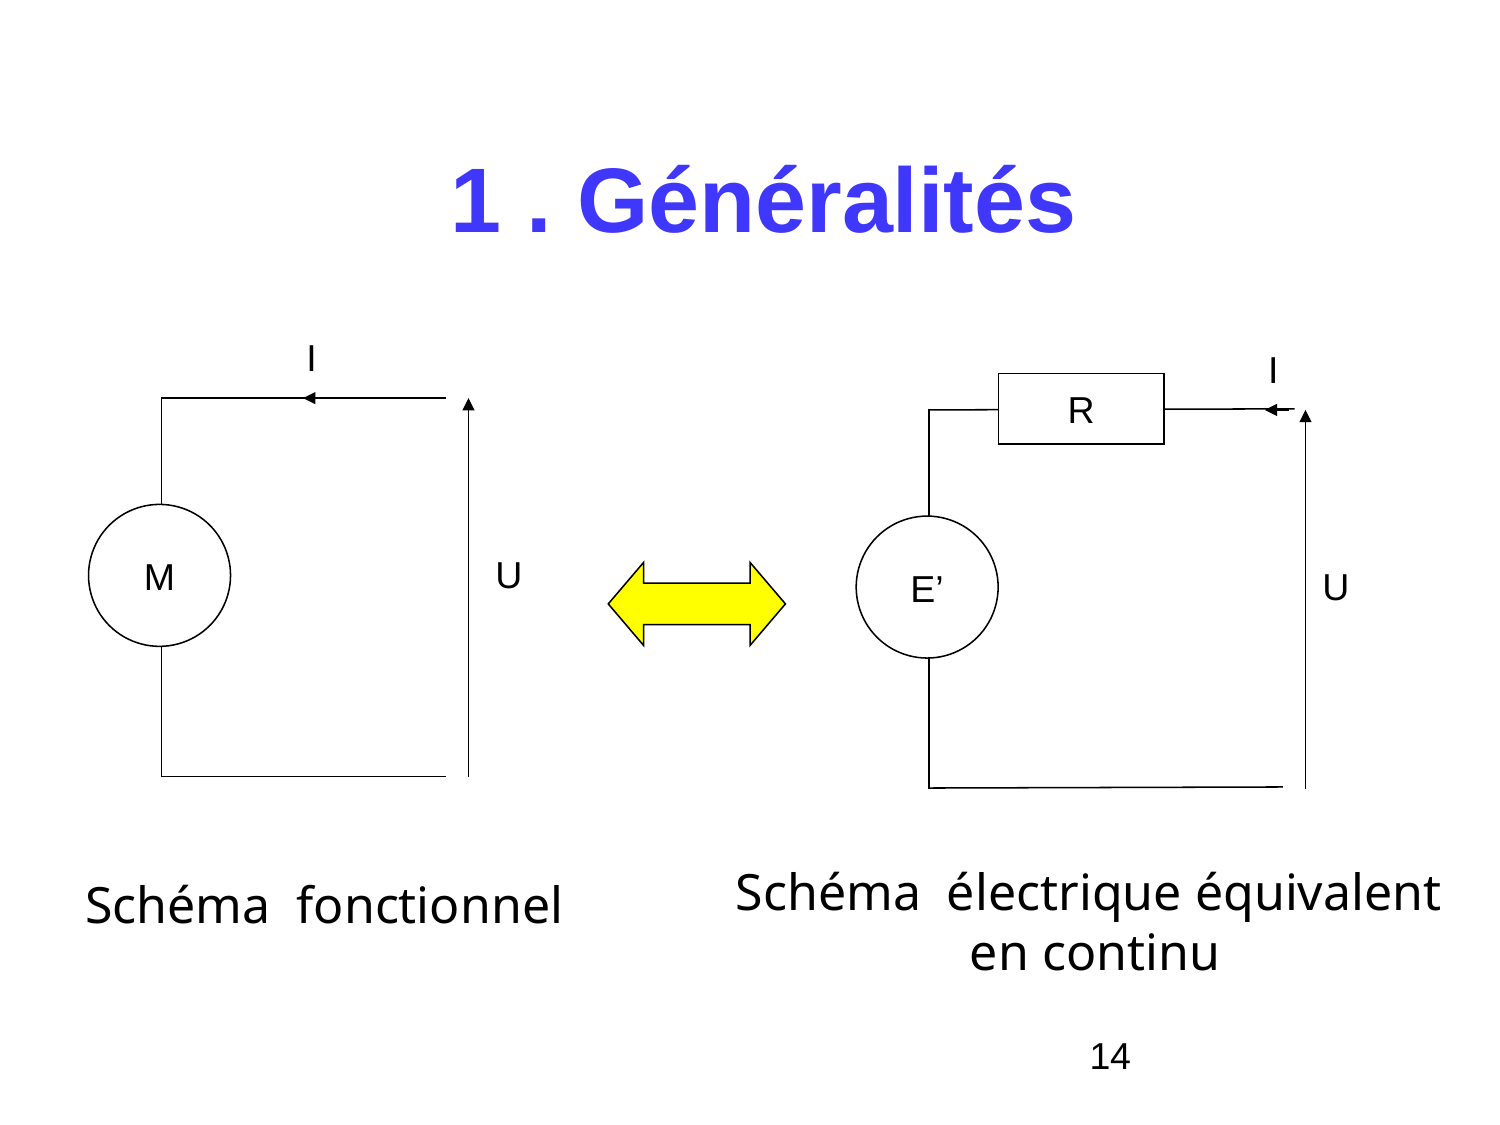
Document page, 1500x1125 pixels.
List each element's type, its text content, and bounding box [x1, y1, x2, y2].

text_box Schéma fonctionnel [70, 865, 579, 942]
text_box 1 . Généralités [88, 101, 1439, 290]
text_box Schéma électrique équivalent en continu [720, 852, 1457, 989]
text_box U [480, 543, 538, 604]
text_box U [1307, 554, 1365, 616]
text_box I [1253, 337, 1294, 399]
text_box I [291, 326, 332, 387]
text_box E’ [856, 516, 999, 659]
text_box R [998, 373, 1164, 445]
text_box M [88, 504, 231, 647]
text_box [608, 562, 786, 646]
